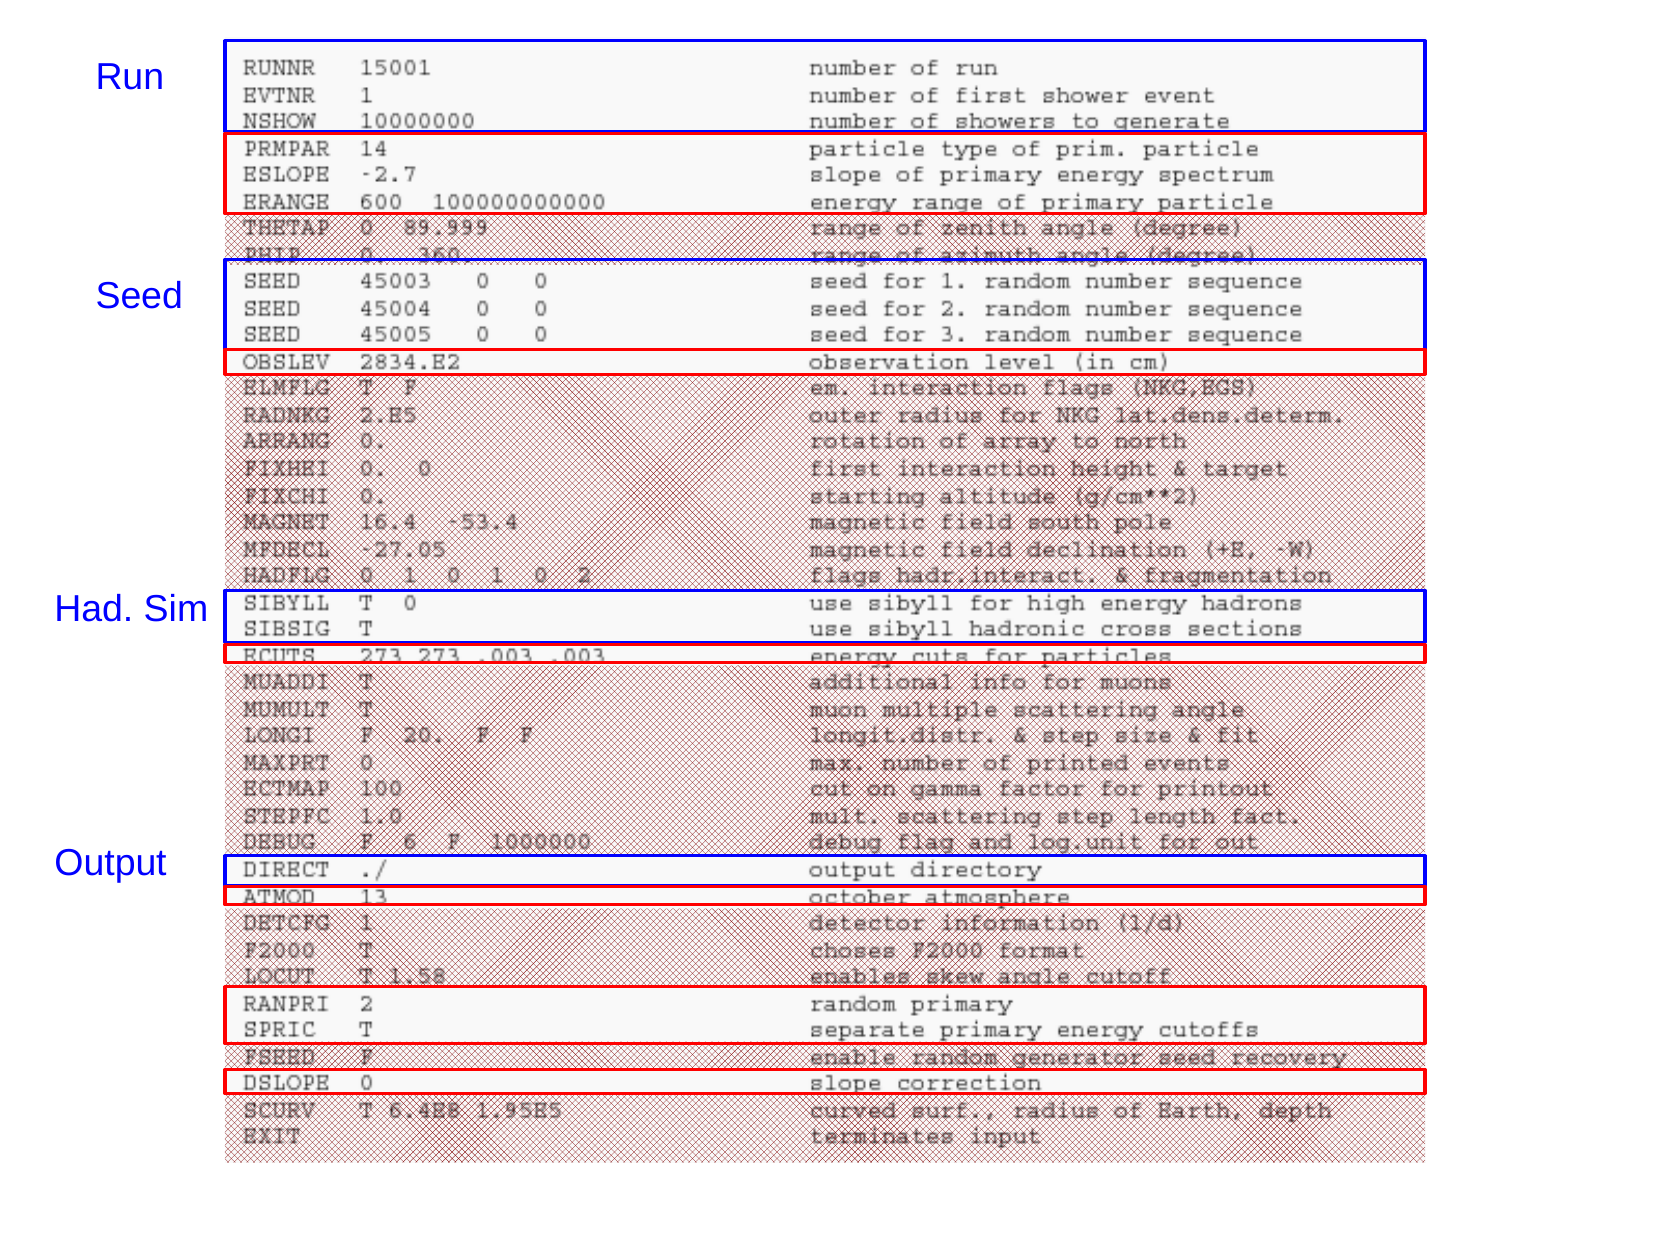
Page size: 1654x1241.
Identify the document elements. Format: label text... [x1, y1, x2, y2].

picture [227, 42, 1423, 130]
text_box [225, 1095, 1426, 1163]
picture [227, 1071, 1423, 1092]
text_box [225, 908, 1426, 985]
text_box [225, 376, 1426, 589]
picture [227, 988, 1423, 1041]
text_box [225, 1045, 1426, 1068]
text_box Output [39, 833, 182, 905]
text_box [227, 261, 1423, 265]
picture [227, 135, 1423, 212]
text_box [225, 215, 1426, 258]
text_box Had. Sim [39, 579, 224, 651]
text_box Run [80, 48, 180, 119]
picture [227, 888, 1423, 903]
picture [227, 265, 1423, 348]
picture [227, 646, 1423, 661]
text_box Seed [80, 266, 198, 338]
picture [227, 592, 1423, 641]
picture [227, 351, 1423, 373]
picture [227, 857, 1423, 884]
text_box [225, 665, 1426, 854]
